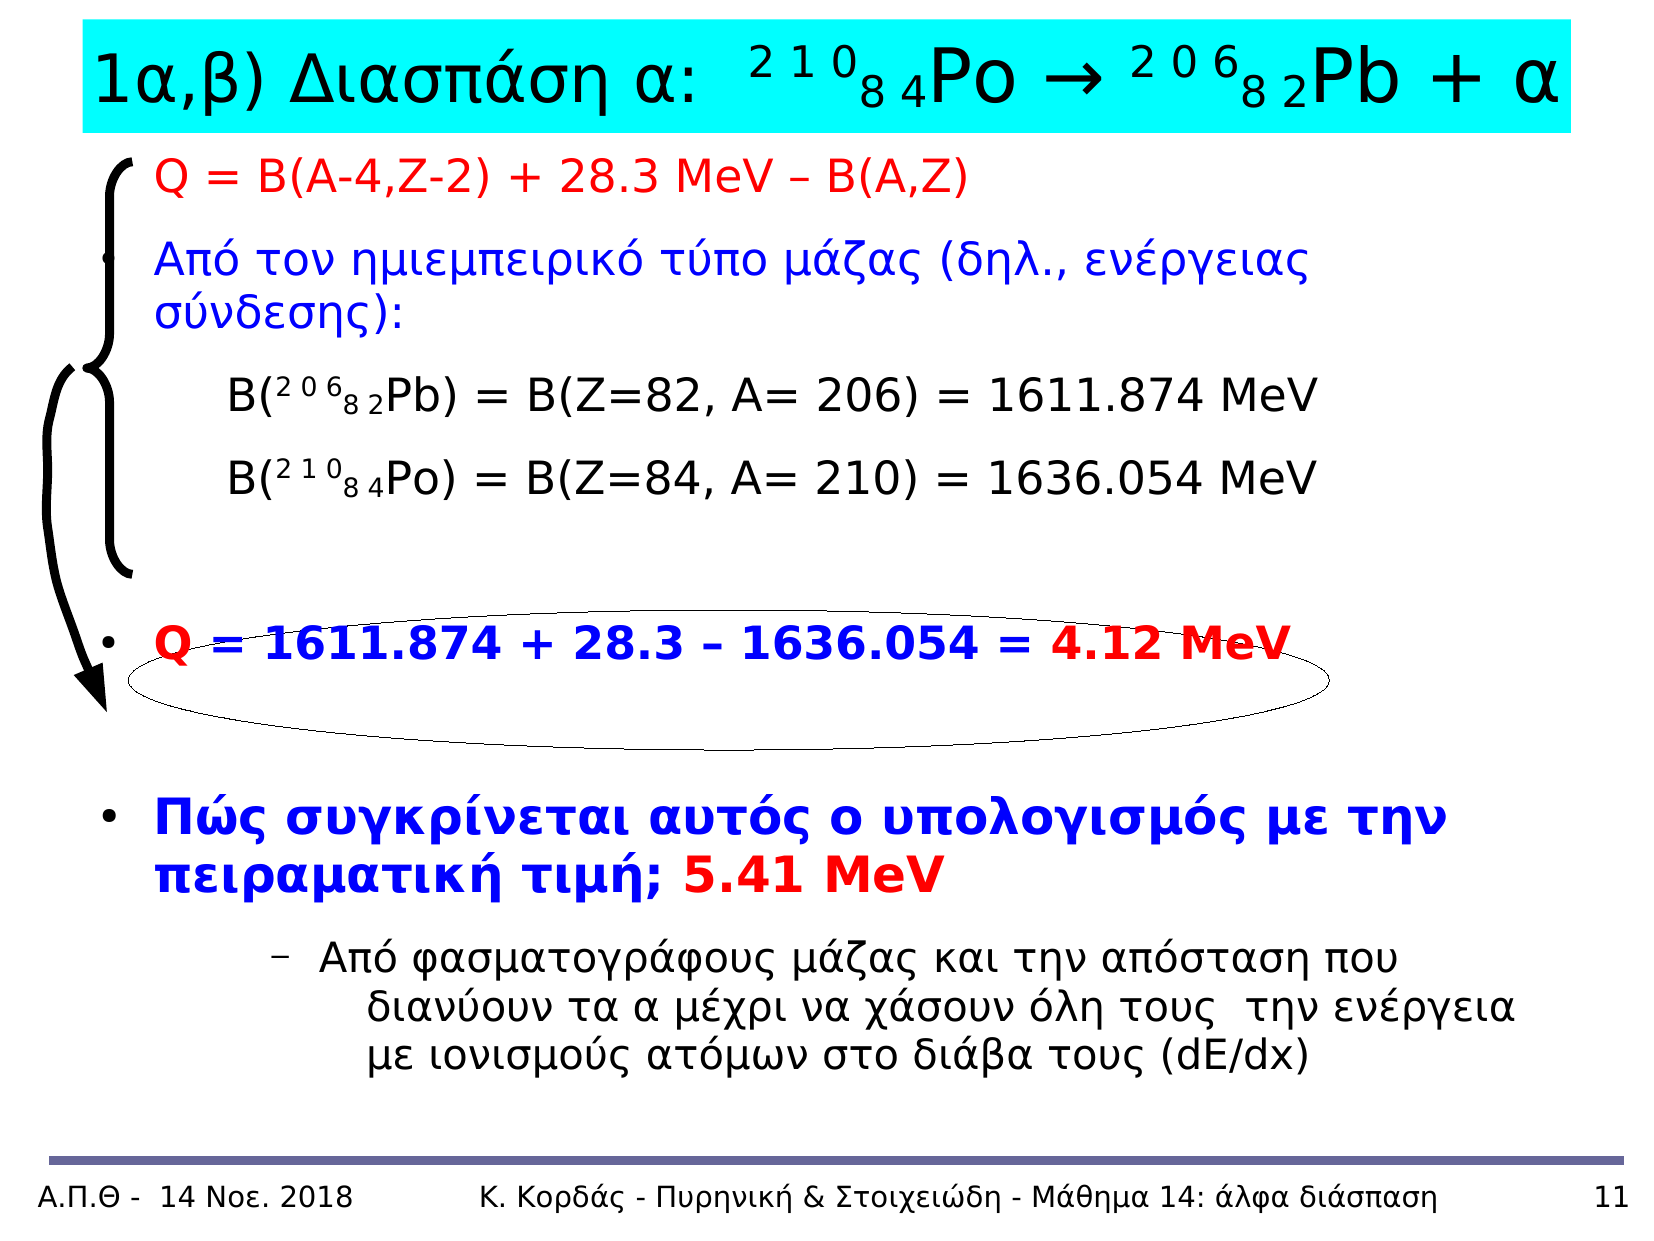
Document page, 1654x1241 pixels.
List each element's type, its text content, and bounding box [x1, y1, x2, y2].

list Q = B(A-4,Z-2) + 28.3 MeV – B(A,Z) Από τον ημιεμπειρικό τύπο μάζας (δηλ., ενέργειας σύνδεσης): B(2 0 68 2Pb) = B(Z=82, A= 206) = 1611.874 MeV B(2 1 08 4Po) = B(Z=84, A= 210) = 1636.054 MeV Q = 1611.874 + 28.3 – 1636.054 = 4.12 MeV Πώς συγκρίνεται αυτός ο υπολογισμός με την πειραματική τιμή; 5.41 MeV Από φασματογράφους μάζας και την απόσταση που διανύουν τα α μέχρι να χάσουν όλη τους την ενέργεια με ιονισμούς ατόμων στο διάβα τους (dE/dx) [82, 150, 1571, 1116]
title 1α,β) Διασπάση α: 2 1 08 4Po → 2 0 68 2Pb + α [82, 19, 1571, 133]
